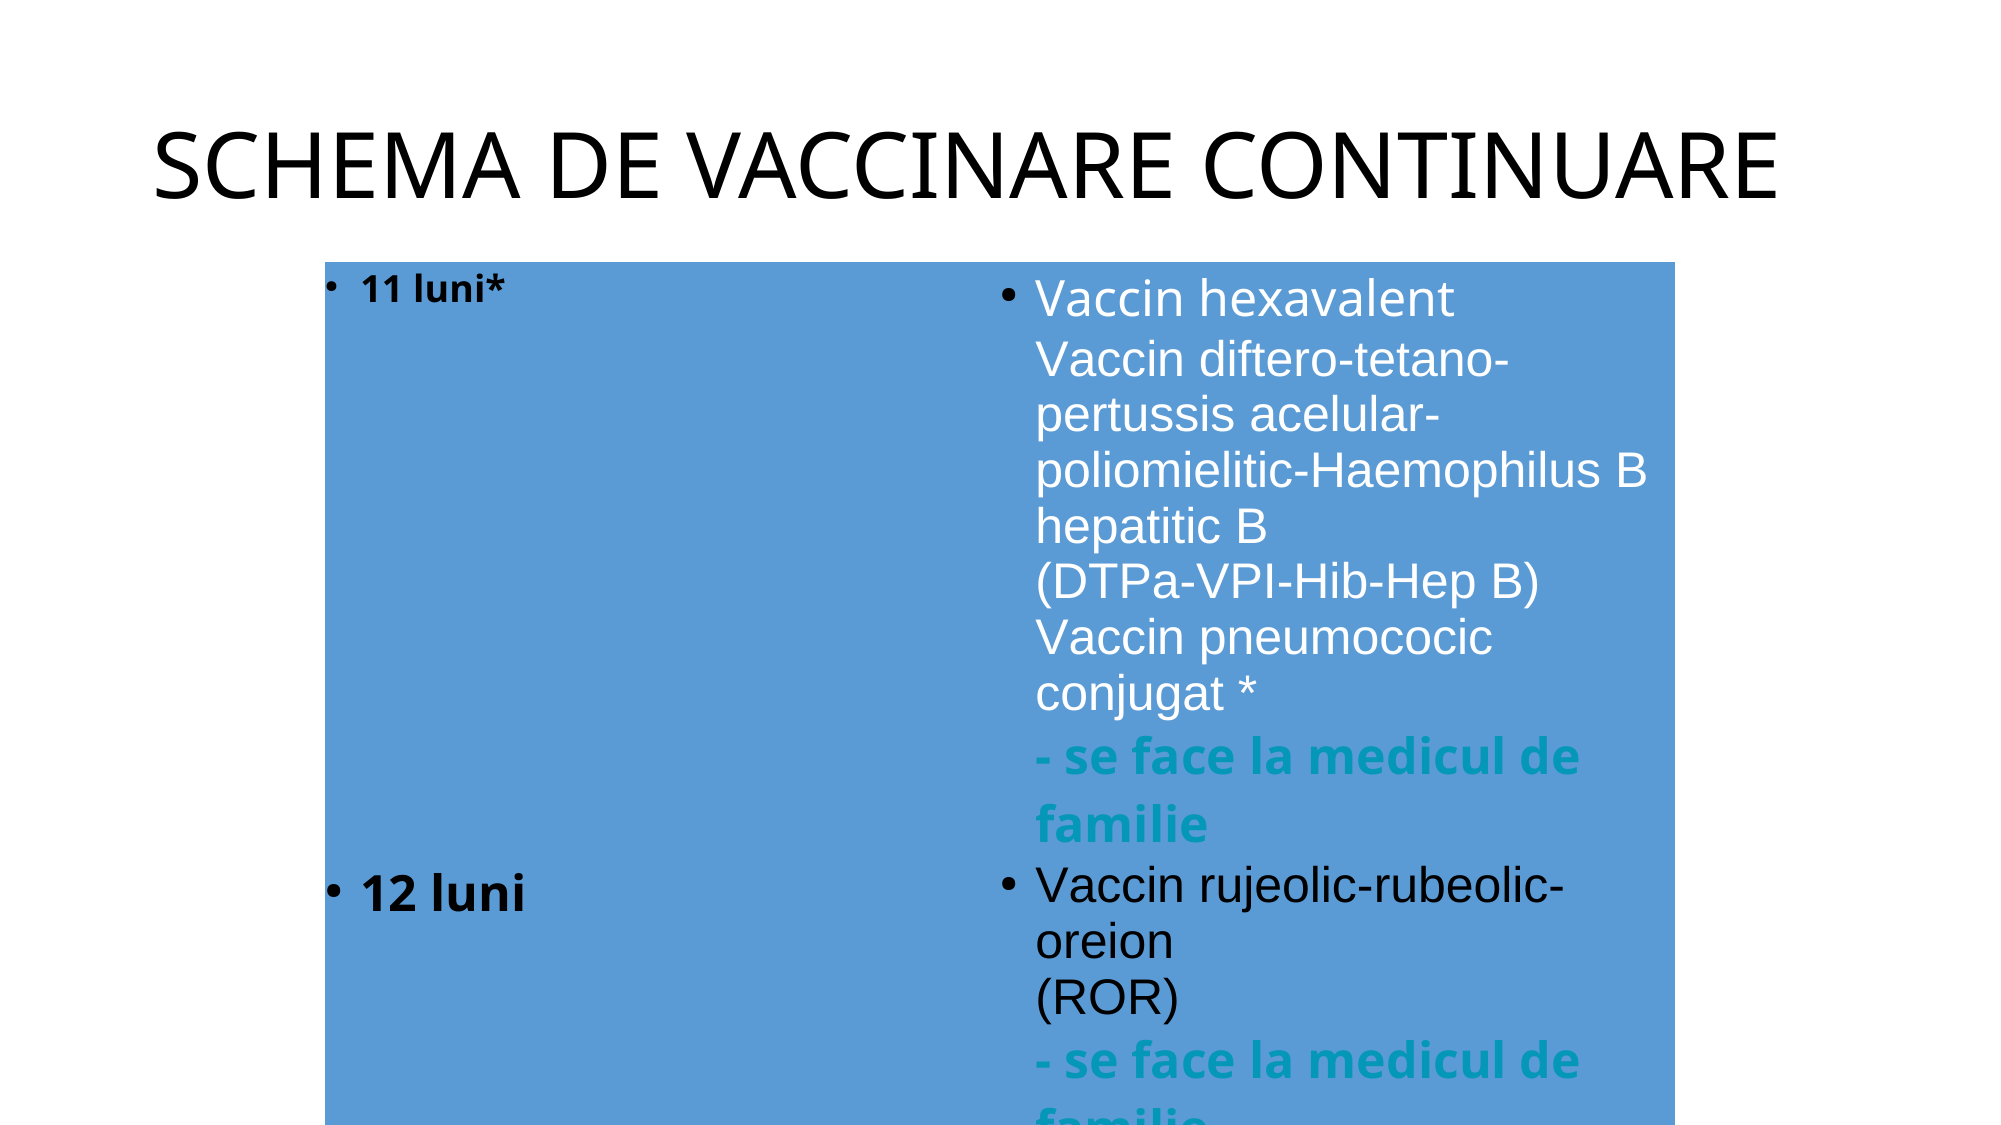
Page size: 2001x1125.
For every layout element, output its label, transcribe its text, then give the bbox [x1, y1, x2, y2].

title SCHEMA DE VACCINARE CONTINUARE [137, 59, 1863, 278]
table_cell 12 luni [325, 858, 1000, 1125]
table_header 11 luni* [325, 262, 1000, 858]
table_cell Vaccin rujeolic-rubeolic-oreion (ROR) - se face la medicul de familie [1000, 858, 1675, 1125]
table_header Vaccin hexavalent Vaccin diftero-tetano-pertussis acelular-poliomielitic-Haemophilus B hepatitic B (DTPa-VPI-Hib-Hep B) Vaccin pneumococic conjugat * - se face la medicul de familie [1000, 262, 1675, 858]
